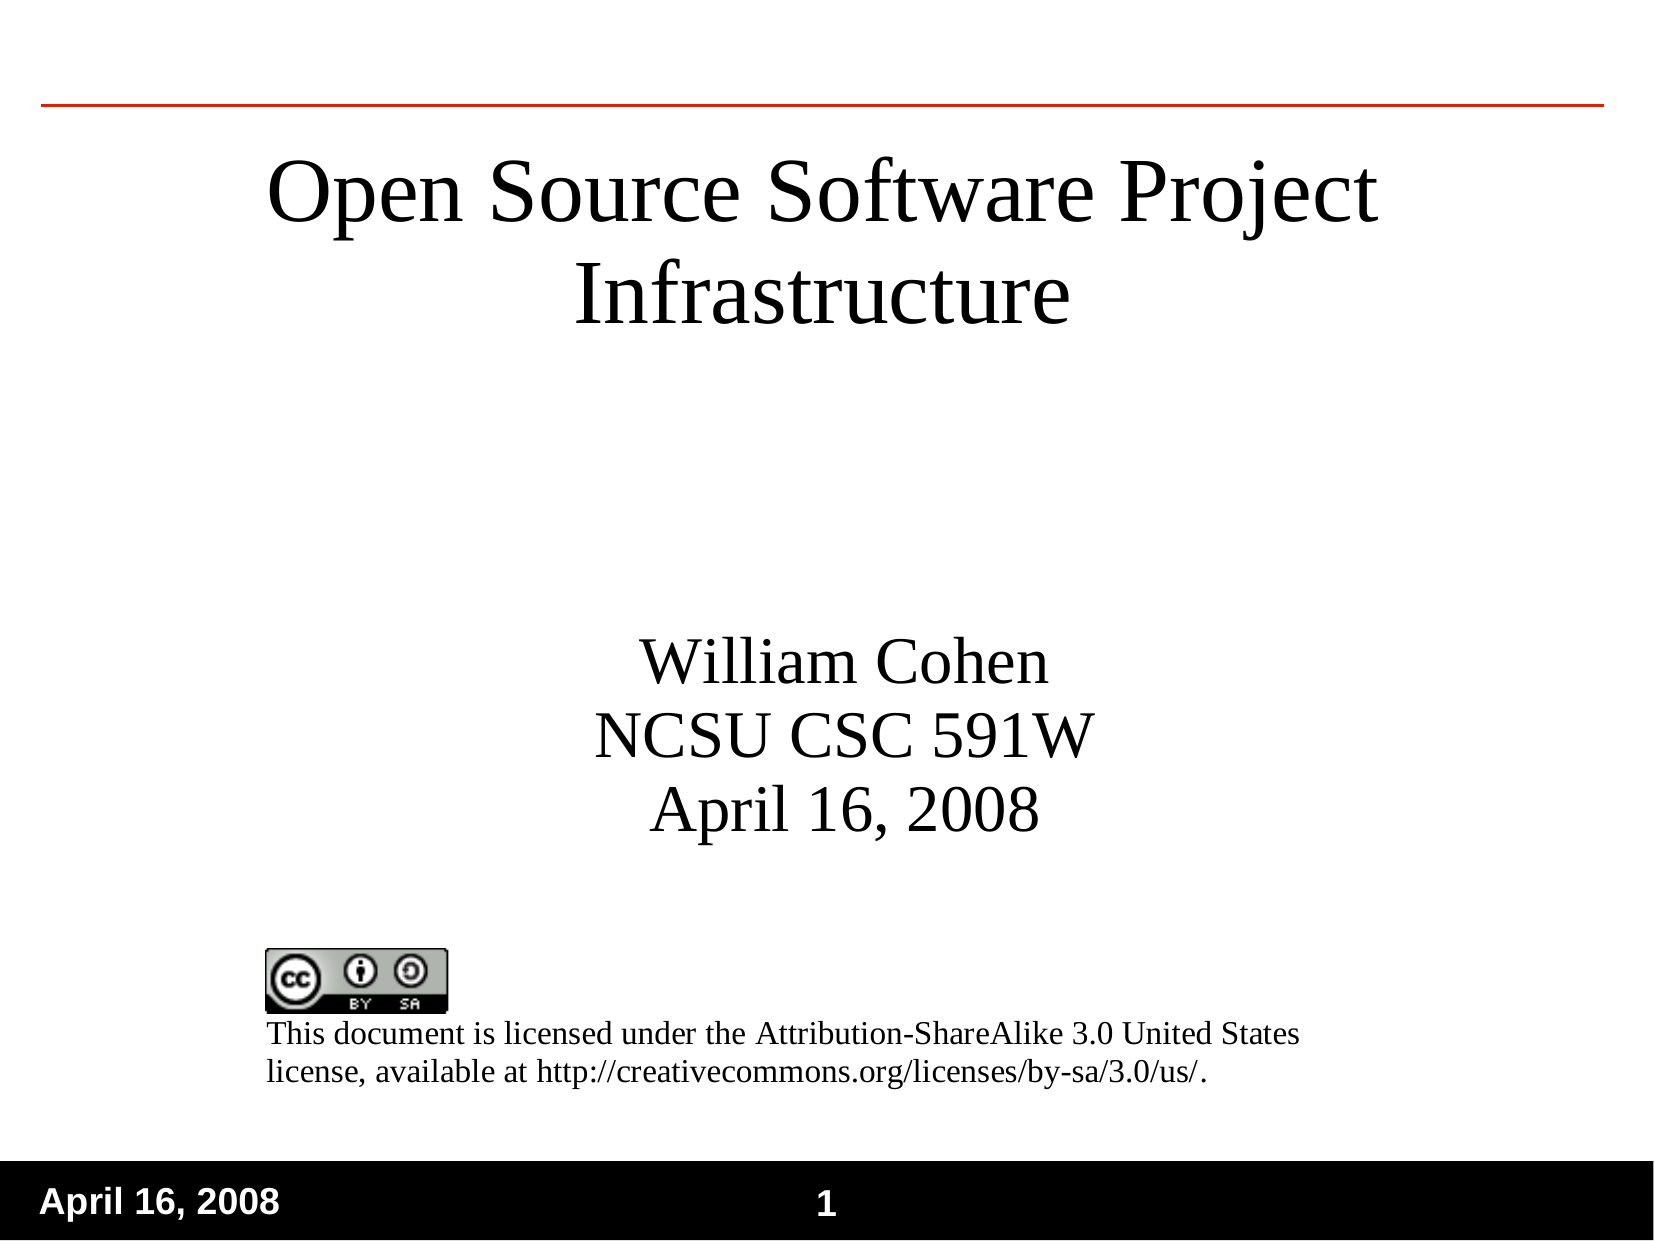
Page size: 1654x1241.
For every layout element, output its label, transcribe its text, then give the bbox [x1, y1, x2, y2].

subtitle William Cohen NCSU CSC 591W April 16, 2008 [121, 344, 1534, 1127]
chart [265, 948, 1354, 1127]
title Open Source Software Project Infrastructure [117, 130, 1530, 353]
